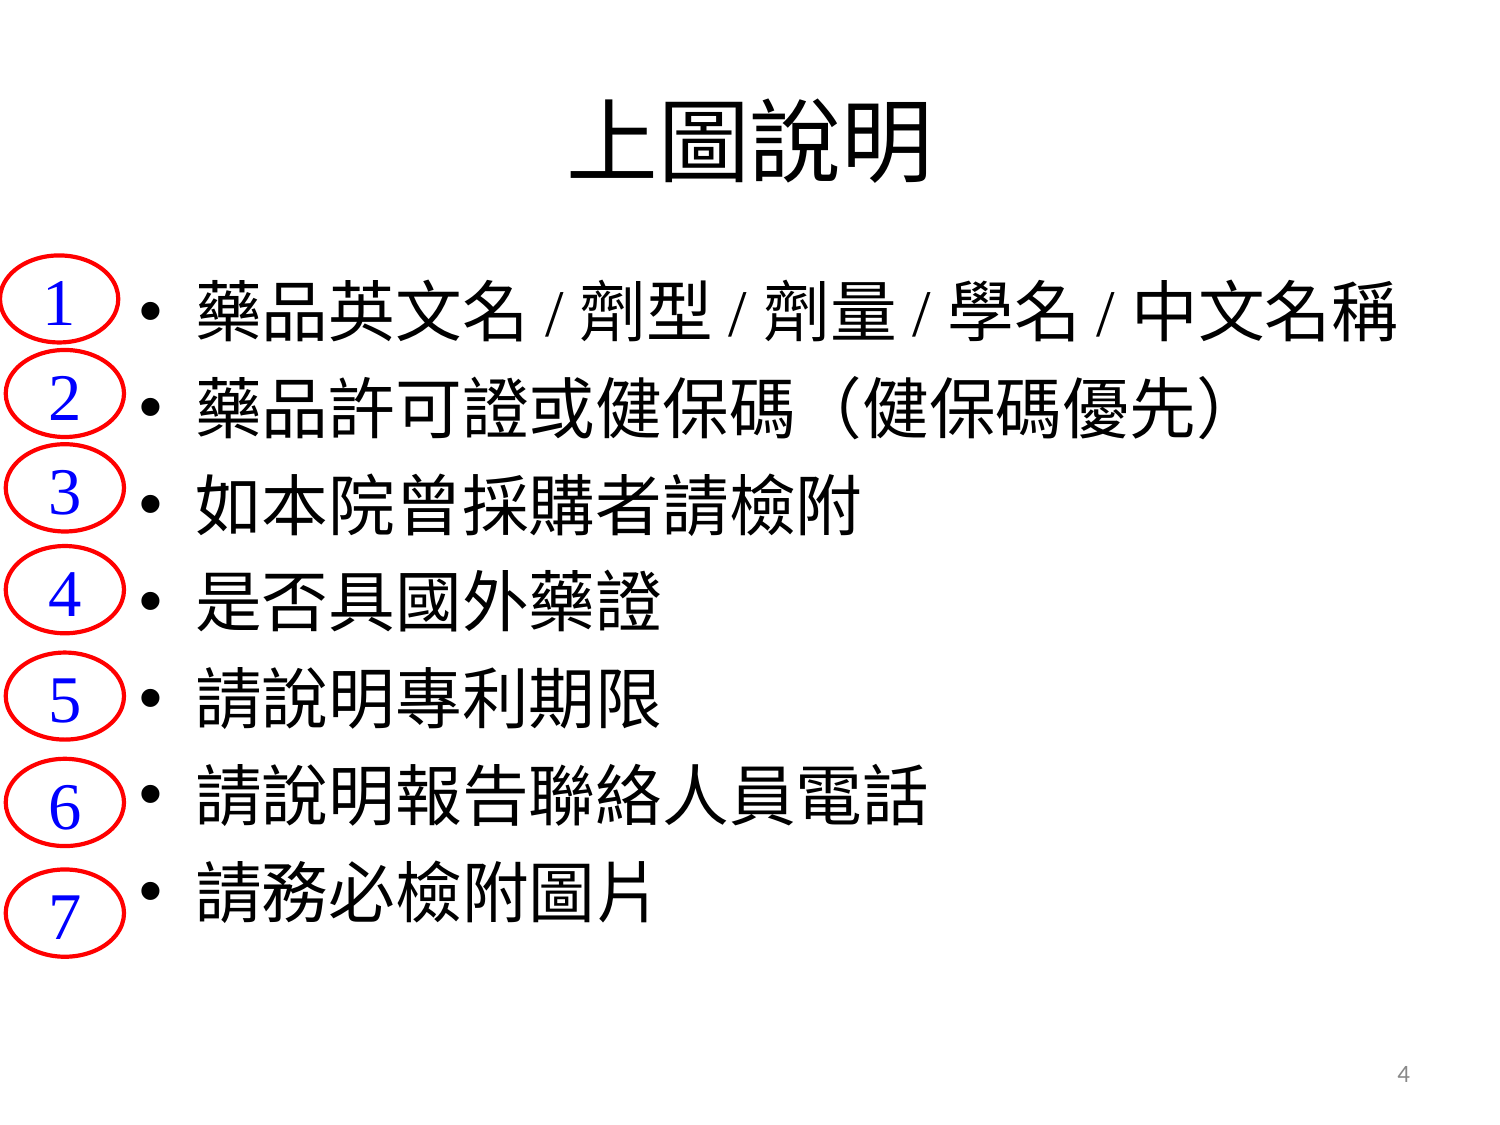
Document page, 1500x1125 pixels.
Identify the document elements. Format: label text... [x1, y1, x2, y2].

text_box <編號> [1074, 1042, 1426, 1103]
text_box 4 [5, 546, 125, 634]
text_box 3 [5, 444, 125, 532]
text_box 1 [0, 255, 119, 343]
text_box 6 [5, 758, 125, 847]
list 藥品英文名/劑型/劑量/學名/中文名稱 藥品許可證或健保碼（健保碼優先） 如本院曾採購者請檢附 是否具國外藥證 請說明專利期限 請說明報告聯絡人員電話 請務必檢附圖片 [123, 262, 1425, 1005]
text_box 2 [5, 349, 125, 438]
text_box 5 [5, 652, 125, 740]
title 上圖說明 [75, 45, 1426, 233]
text_box 7 [5, 869, 125, 957]
